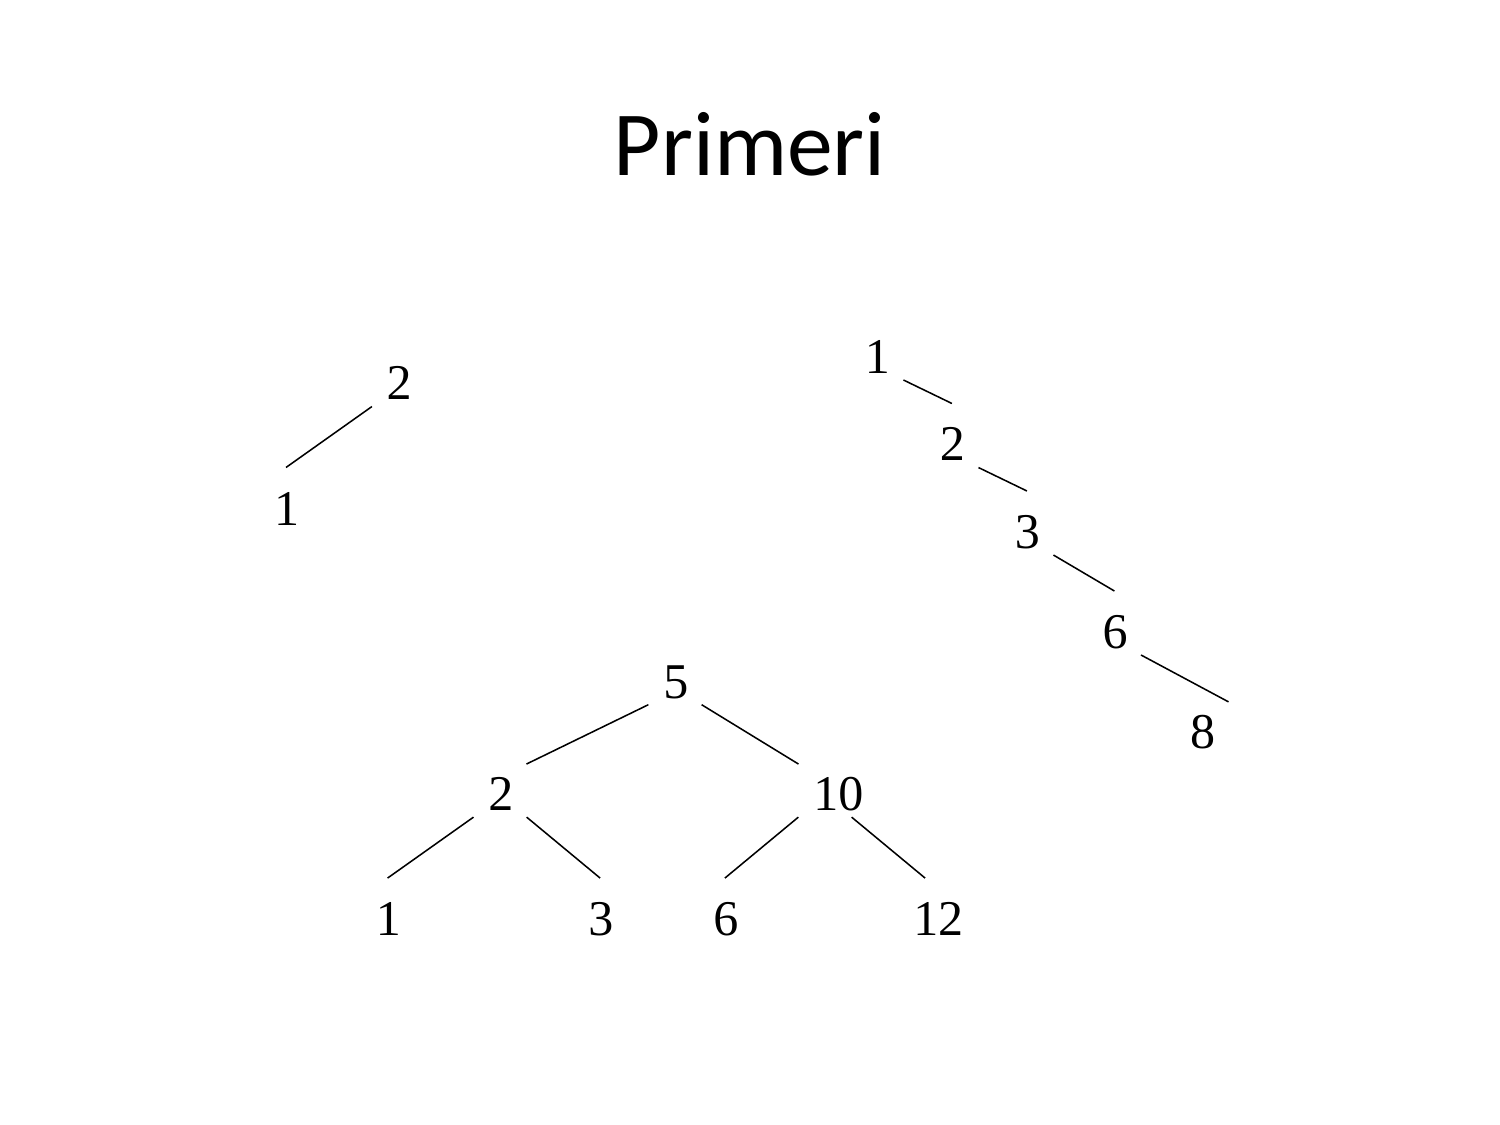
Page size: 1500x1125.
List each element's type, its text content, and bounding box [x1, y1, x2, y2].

title Primeri [75, 45, 1425, 233]
